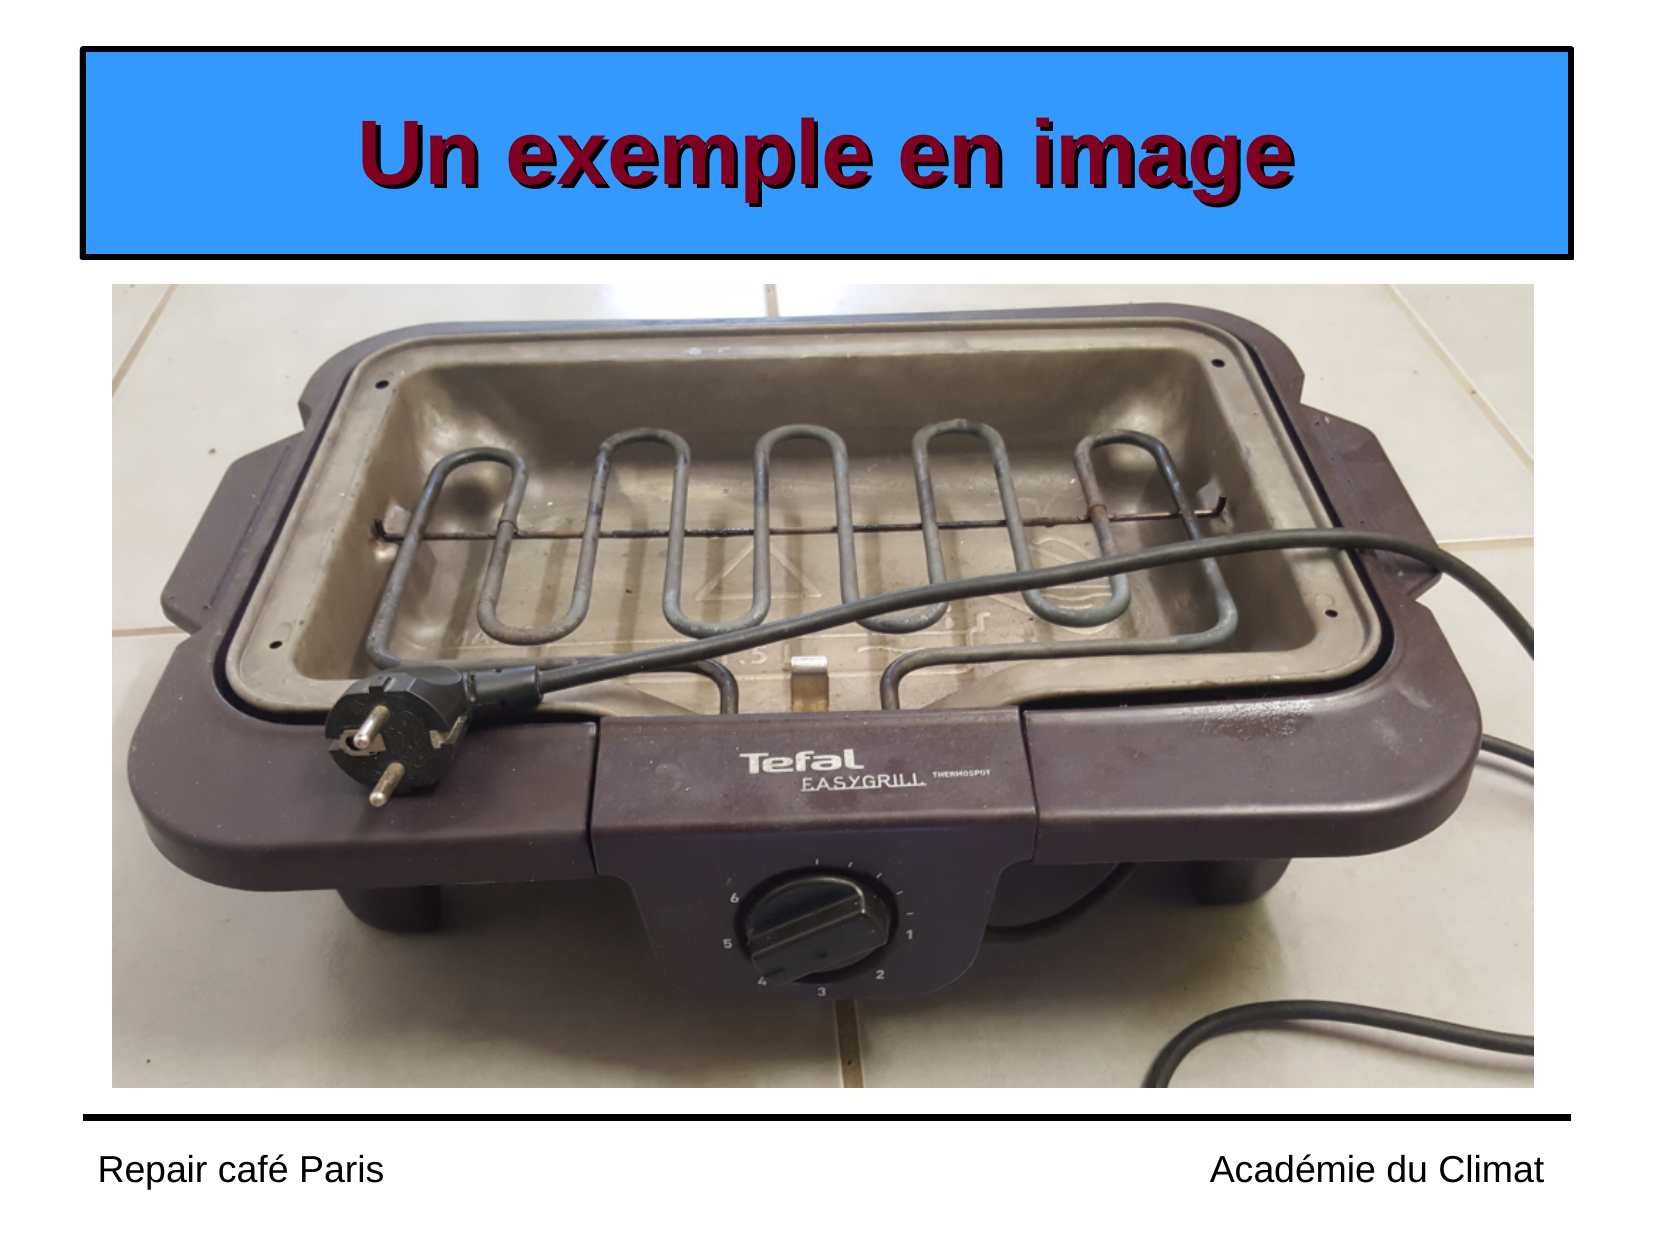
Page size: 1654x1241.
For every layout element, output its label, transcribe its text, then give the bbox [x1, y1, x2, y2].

title Un exemple en image [82, 49, 1571, 257]
text_box Repair café Paris Académie du Climat [82, 1141, 1571, 1198]
picture [112, 284, 1534, 1088]
